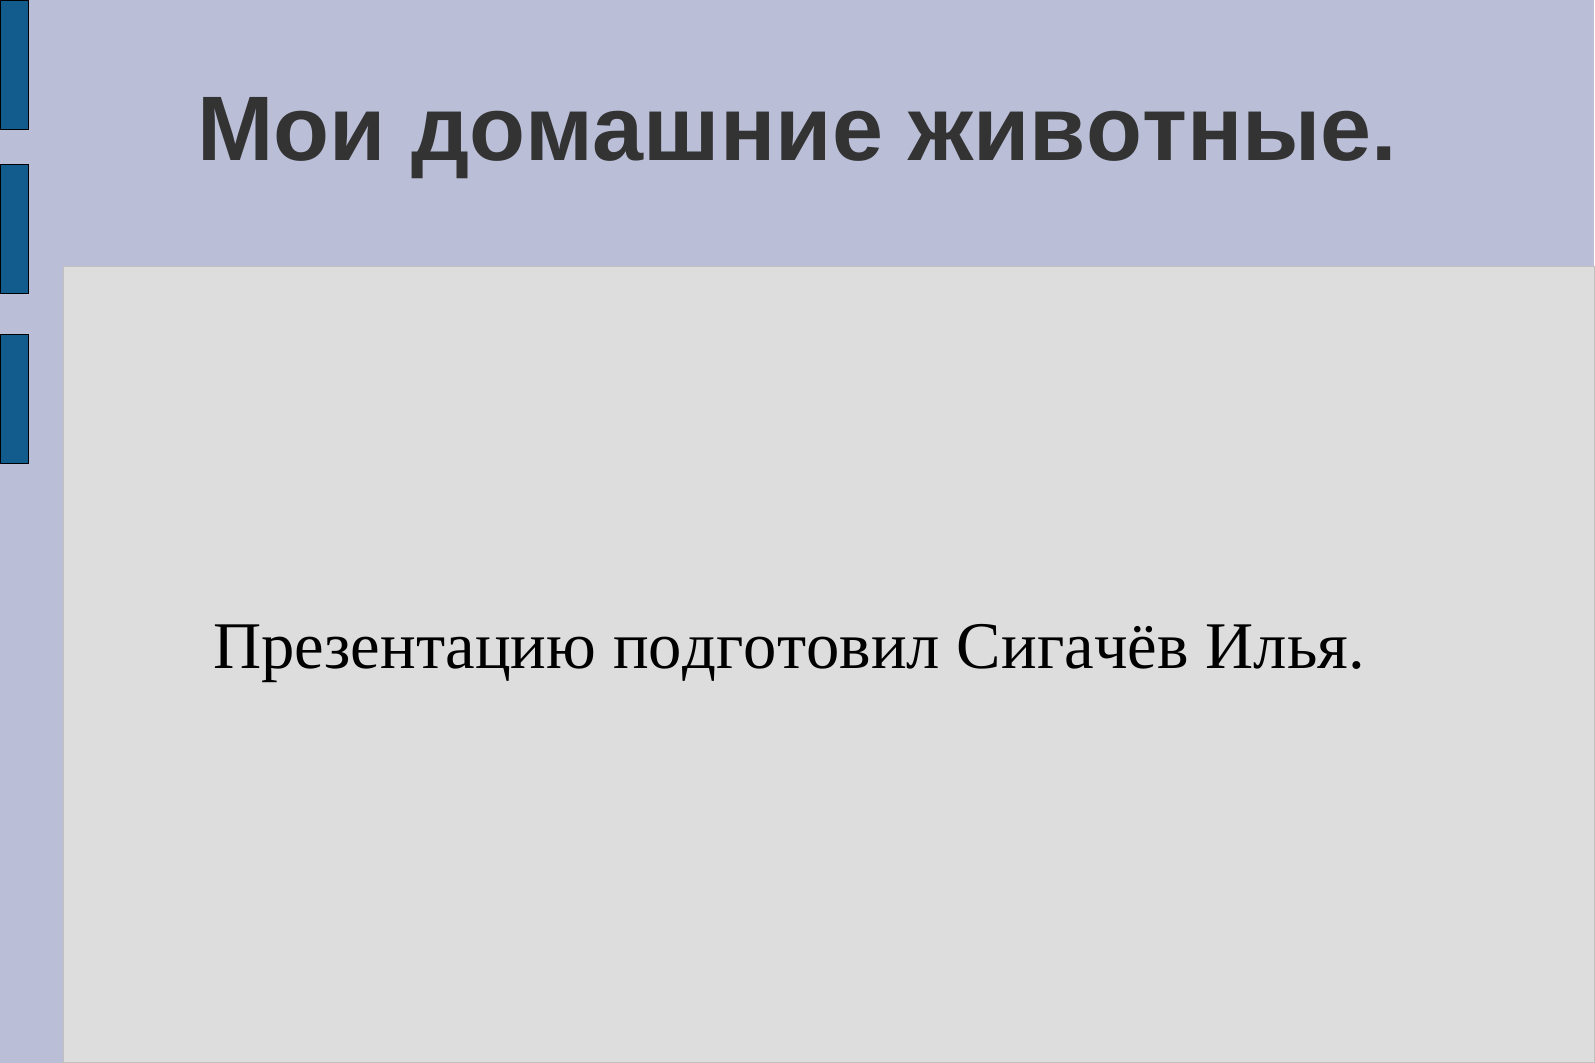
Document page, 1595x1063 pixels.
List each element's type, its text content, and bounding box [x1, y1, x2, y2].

subtitle Презентацию подготовил Сигачёв Илья. [117, 295, 1479, 998]
title Мои домашние животные. [117, 47, 1479, 210]
